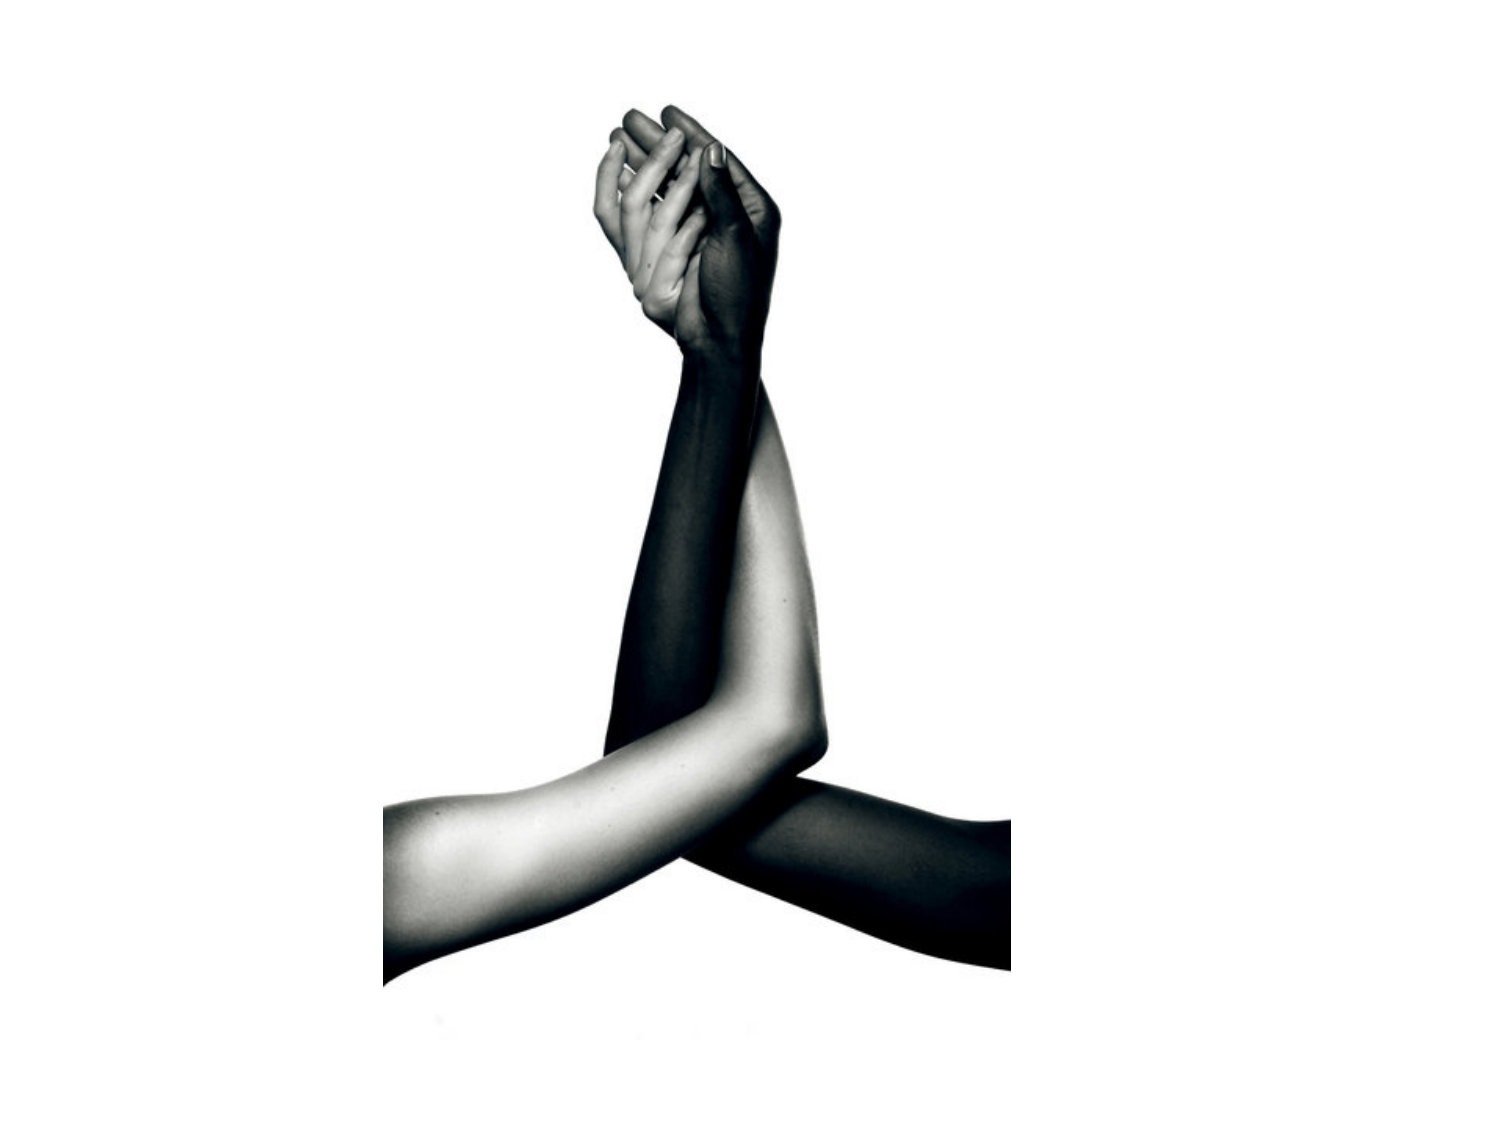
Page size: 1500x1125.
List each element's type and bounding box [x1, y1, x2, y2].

picture [383, 101, 1011, 1040]
